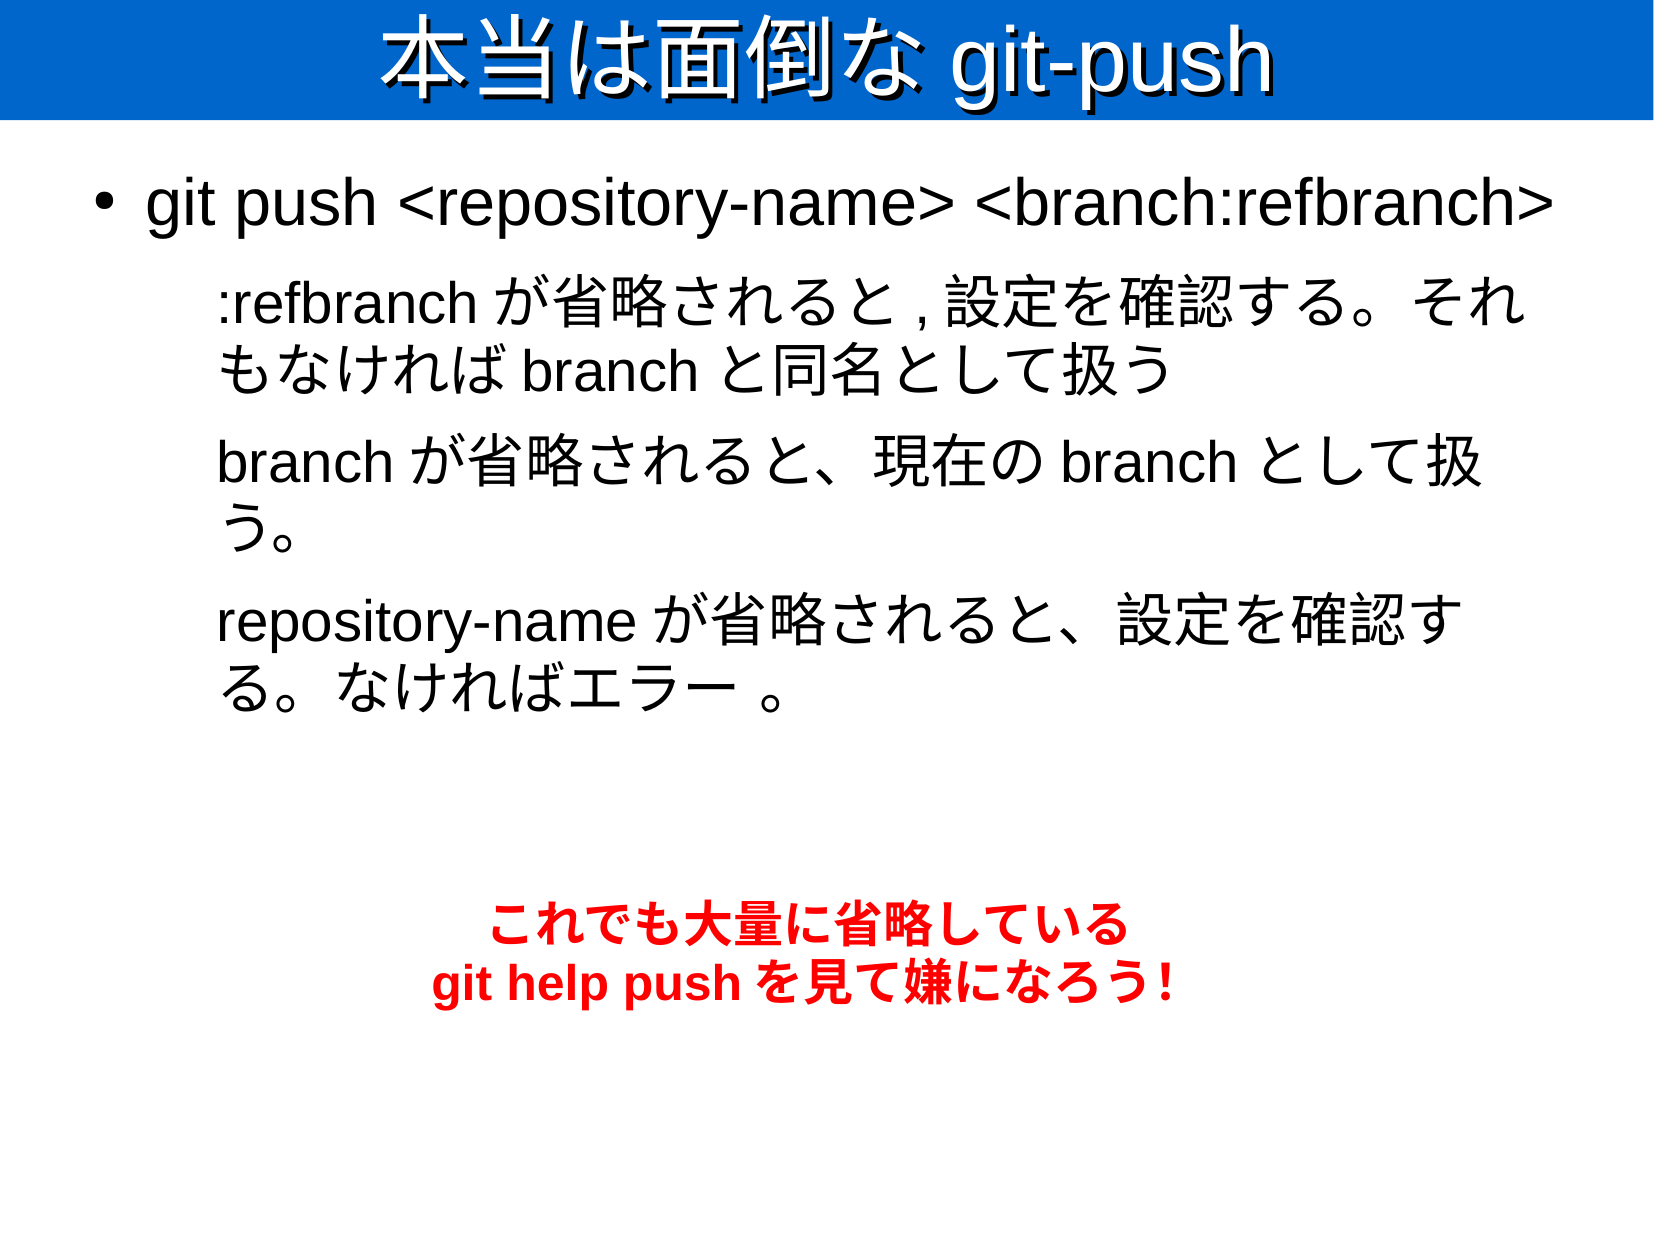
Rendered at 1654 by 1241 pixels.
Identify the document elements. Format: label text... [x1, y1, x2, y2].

text_box これでも大量に省略している git help pushを見て嫌になろう！ [45, 888, 1591, 1021]
list git push <repository-name> <branch:refbranch> :refbranchが省略されると,設定を確認する。それもなければbranchと同名として扱う branchが省略されると、現在のbranchとして扱う。 repository-nameが省略されると、設定を確認する。なければエラー 。 [75, 165, 1576, 885]
title 本当は面倒なgit-push [0, 0, 1654, 121]
